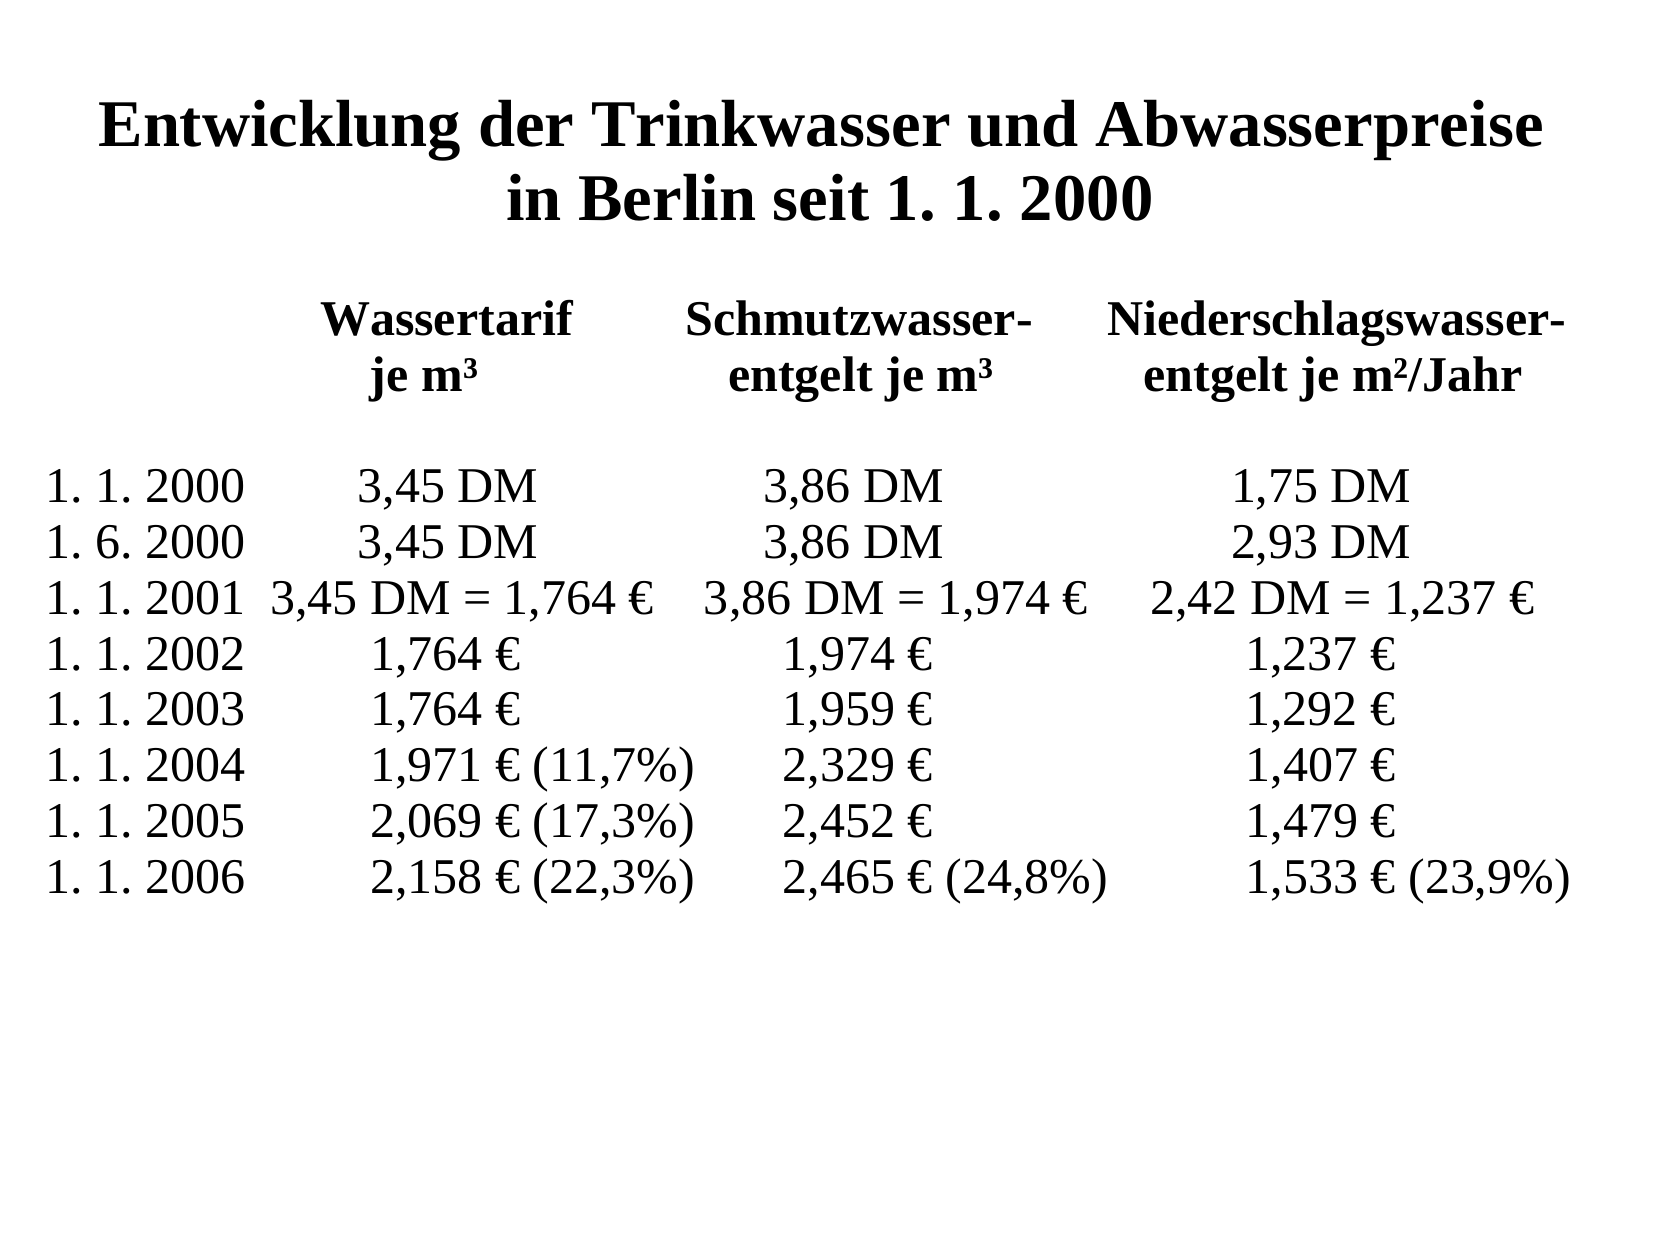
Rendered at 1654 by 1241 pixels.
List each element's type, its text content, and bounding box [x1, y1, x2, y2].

text_box Entwicklung der Trinkwasser und Abwasserpreise in Berlin seit 1. 1. 2000 Wassertarif Schmutzwasser- Niederschlagswasser- je m³ entgelt je m³ entgelt je m²/Jahr 1. 1. 2000 3,45 DM 3,86 DM 1,75 DM 1. 6. 2000 3,45 DM 3,86 DM 2,93 DM 1. 1. 2001 3,45 DM = 1,764 € 3,86 DM = 1,974 € 2,42 DM = 1,237 € 1. 1. 2002 1,764 € 1,974 € 1,237 € 1. 1. 2003 1,764 € 1,959 € 1,292 € 1. 1. 2004 1,971 € (11,7%) 2,329 € 1,407 € 1. 1. 2005 2,069 € (17,3%) 2,452 € 1,479 € 1. 1. 2006 2,158 € (22,3%) 2,465 € (24,8%) 1,533 € (23,9%) [45, 82, 1616, 1001]
